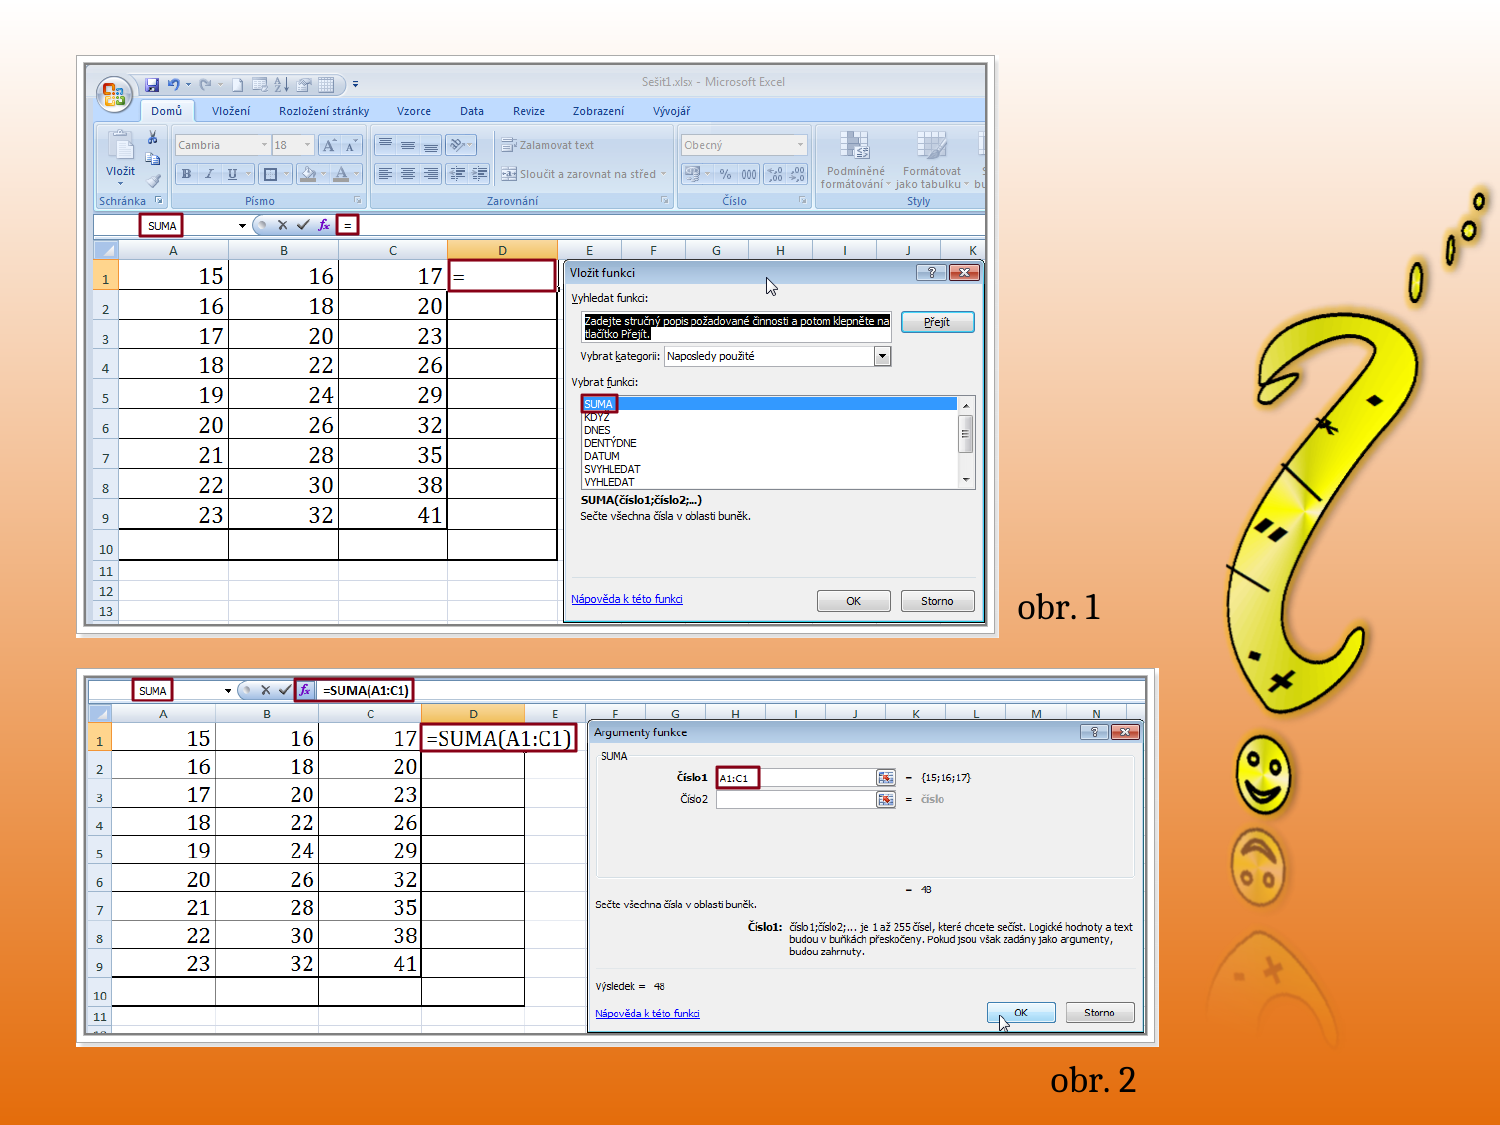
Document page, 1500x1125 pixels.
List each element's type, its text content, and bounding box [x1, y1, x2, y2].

picture [1171, 160, 1500, 1125]
text_box obr. 2 [1035, 1046, 1152, 1108]
picture [76, 668, 1159, 1047]
picture [76, 55, 999, 638]
text_box obr. 1 [1002, 574, 1115, 635]
